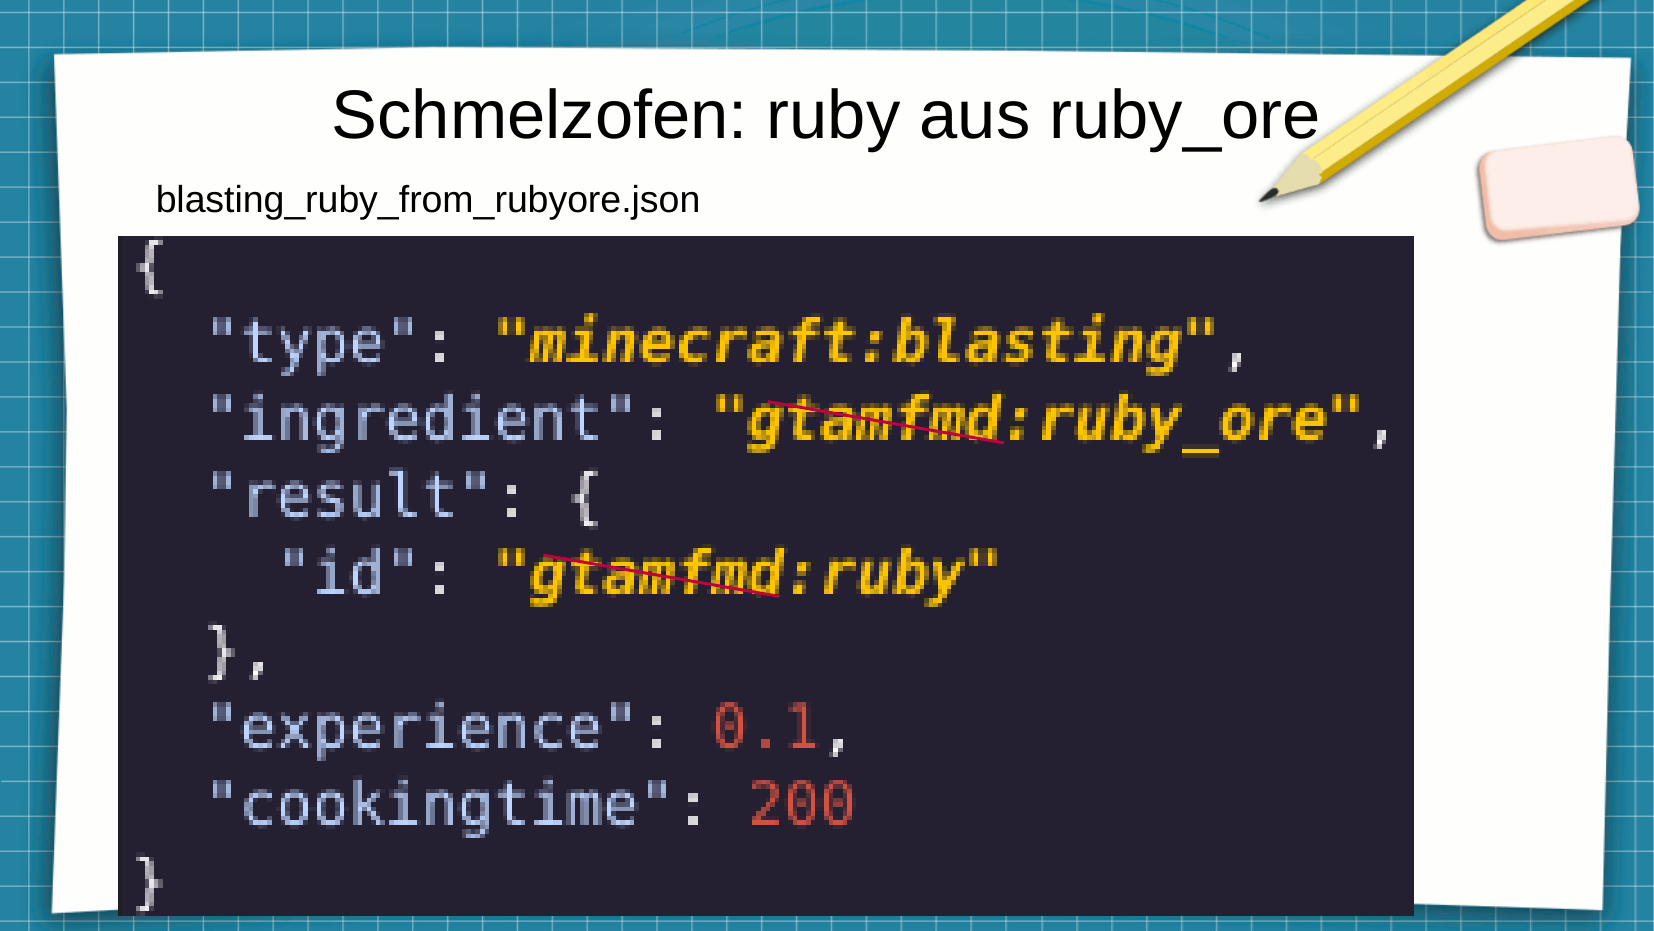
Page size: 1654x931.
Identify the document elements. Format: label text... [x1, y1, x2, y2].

picture [0, 0, 1654, 931]
title Schmelzofen: ruby aus ruby_ore [82, 37, 1571, 193]
text_box blasting_ruby_from_rubyore.json [118, 171, 739, 231]
